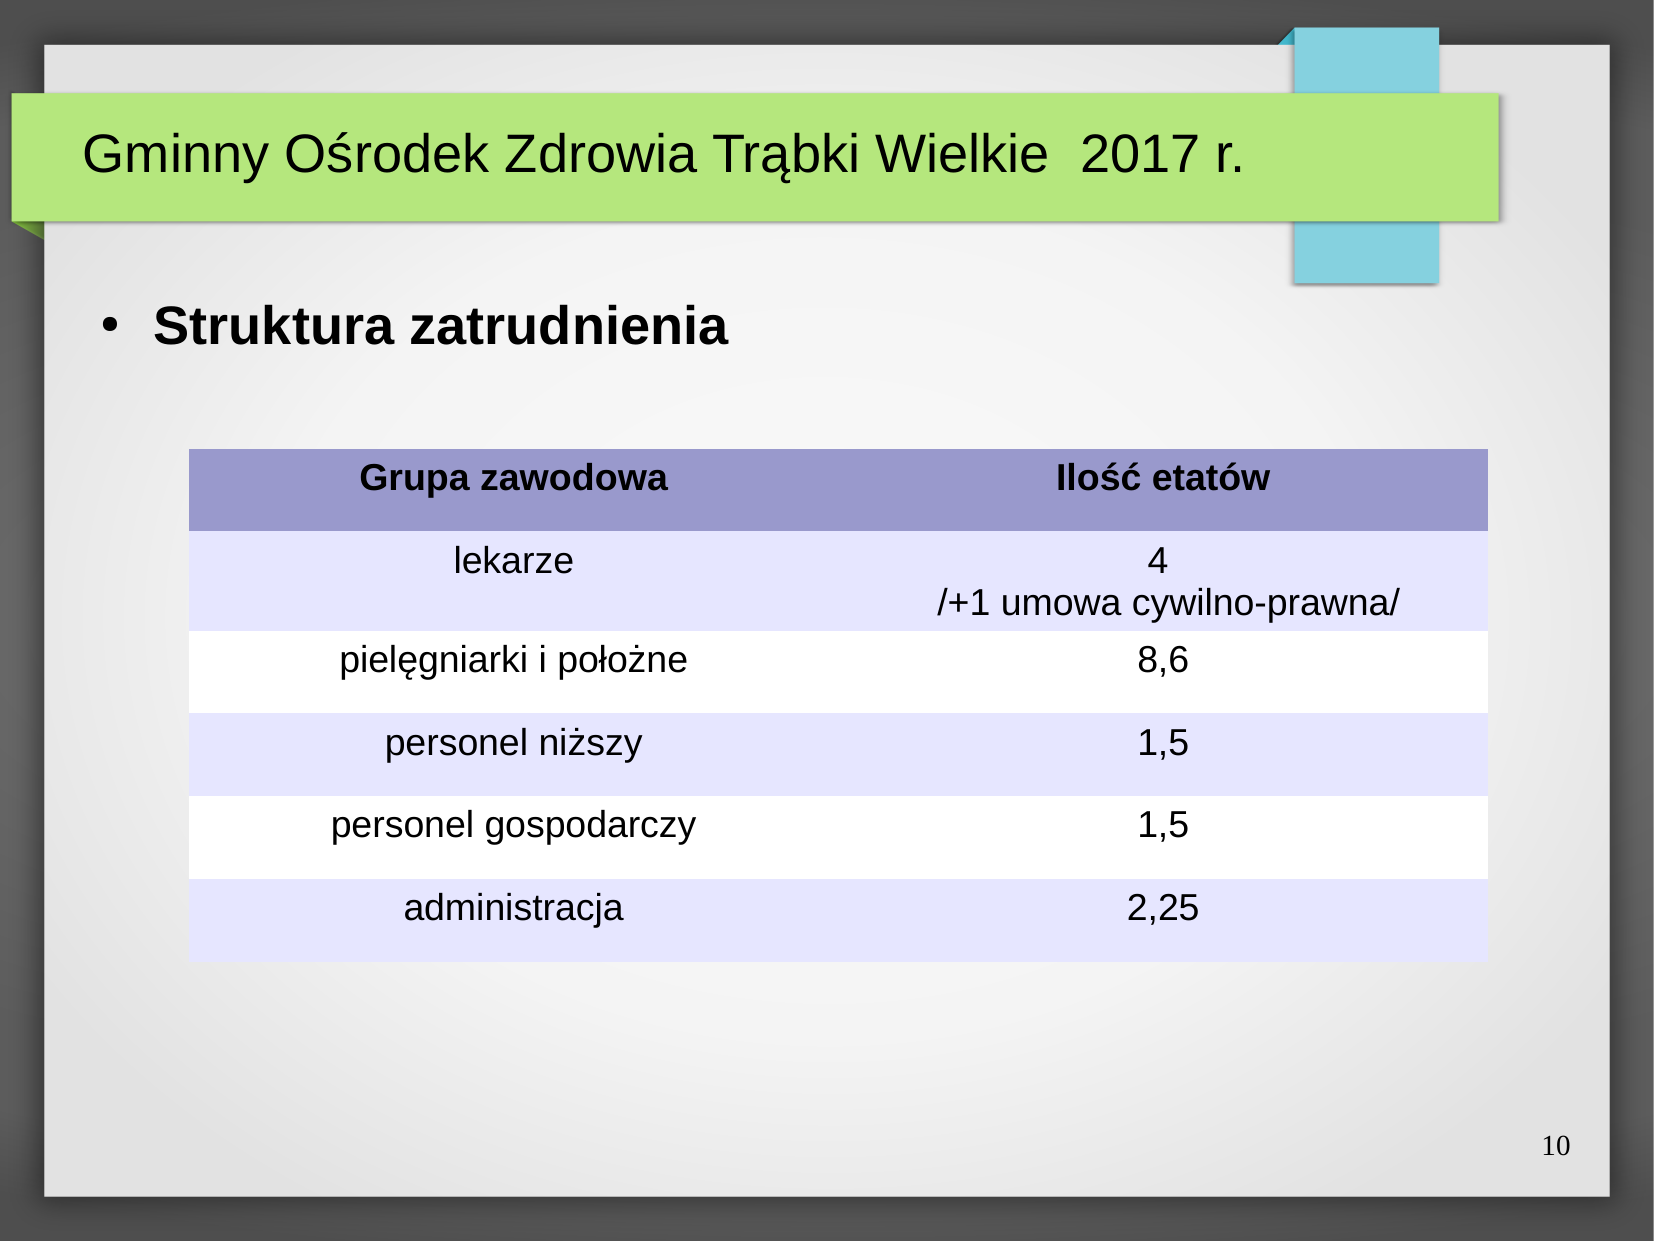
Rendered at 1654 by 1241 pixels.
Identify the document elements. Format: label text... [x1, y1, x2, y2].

table_cell administracja [189, 879, 838, 962]
table_cell 1,5 [838, 796, 1488, 879]
table_cell 2,25 [838, 879, 1488, 962]
table_cell pielęgniarki i położne [189, 631, 838, 713]
table_cell 4 /+1 umowa cywilno-prawna/ [838, 531, 1488, 631]
table_cell 1,5 [838, 713, 1488, 796]
table_header Ilość etatów [838, 449, 1488, 531]
table_cell personel gospodarczy [189, 796, 838, 879]
table_cell personel niższy [189, 713, 838, 796]
picture [0, 0, 1654, 1241]
table_cell lekarze [189, 531, 838, 631]
table_cell 8,6 [838, 631, 1488, 713]
table_header Grupa zawodowa [189, 449, 838, 531]
title Gminny Ośrodek Zdrowia Trąbki Wielkie 2017 r. [82, 94, 1264, 213]
list Struktura zatrudnienia [82, 295, 1571, 1015]
